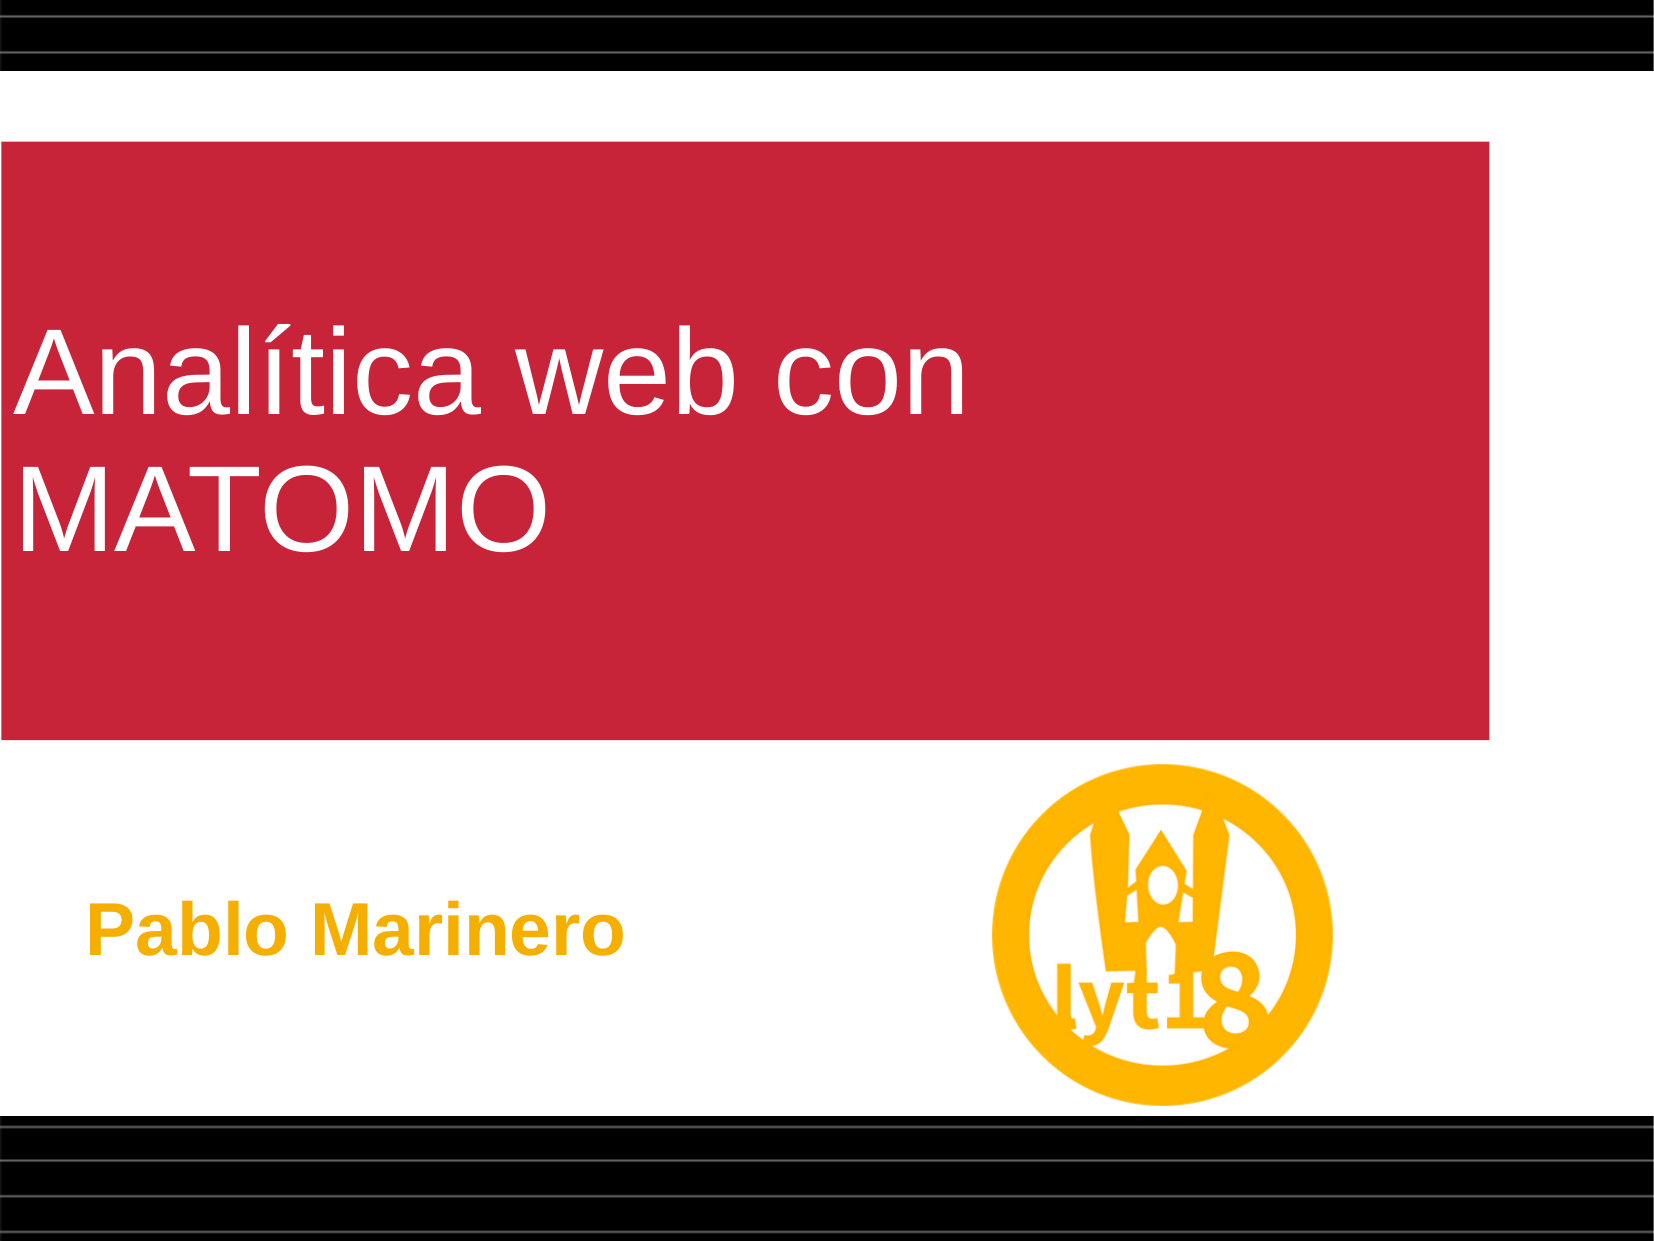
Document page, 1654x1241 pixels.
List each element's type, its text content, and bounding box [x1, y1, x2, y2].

text_box Pablo Marinero [70, 879, 650, 979]
picture [0, 1116, 1654, 1241]
picture [0, 0, 1654, 71]
picture [985, 754, 1340, 1112]
title Analítica web con MATOMO [1, 141, 1490, 741]
